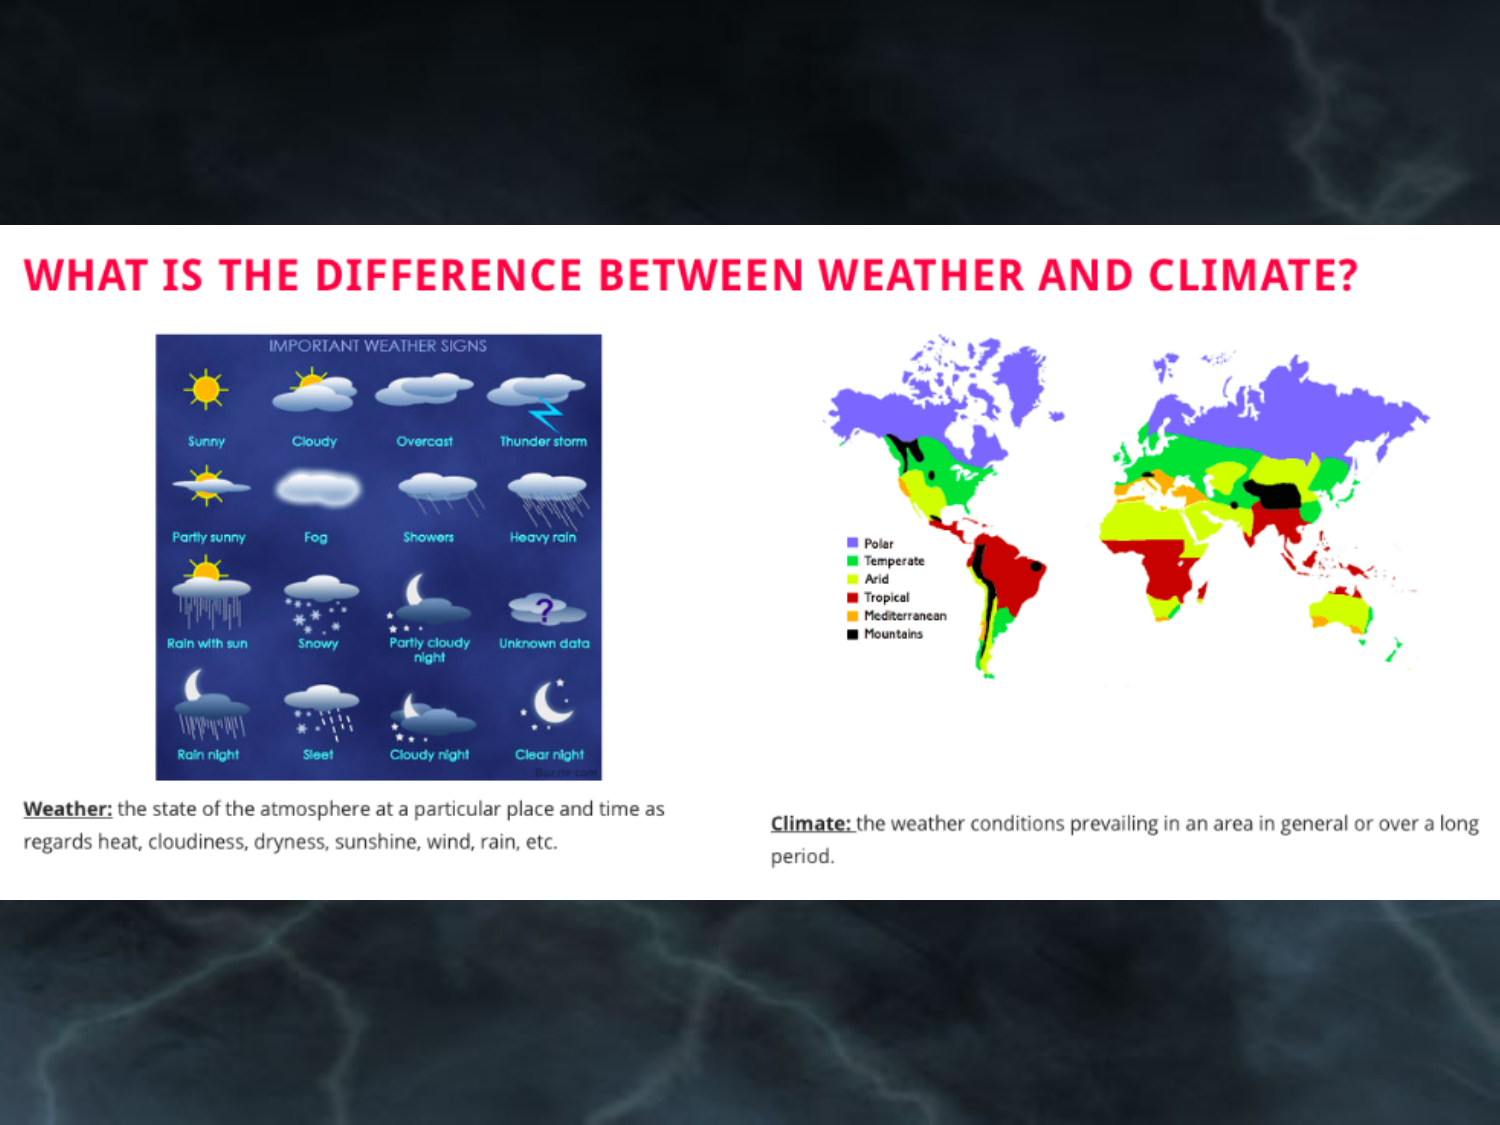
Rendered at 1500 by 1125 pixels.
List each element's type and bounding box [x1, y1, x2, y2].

picture [0, 225, 1500, 900]
